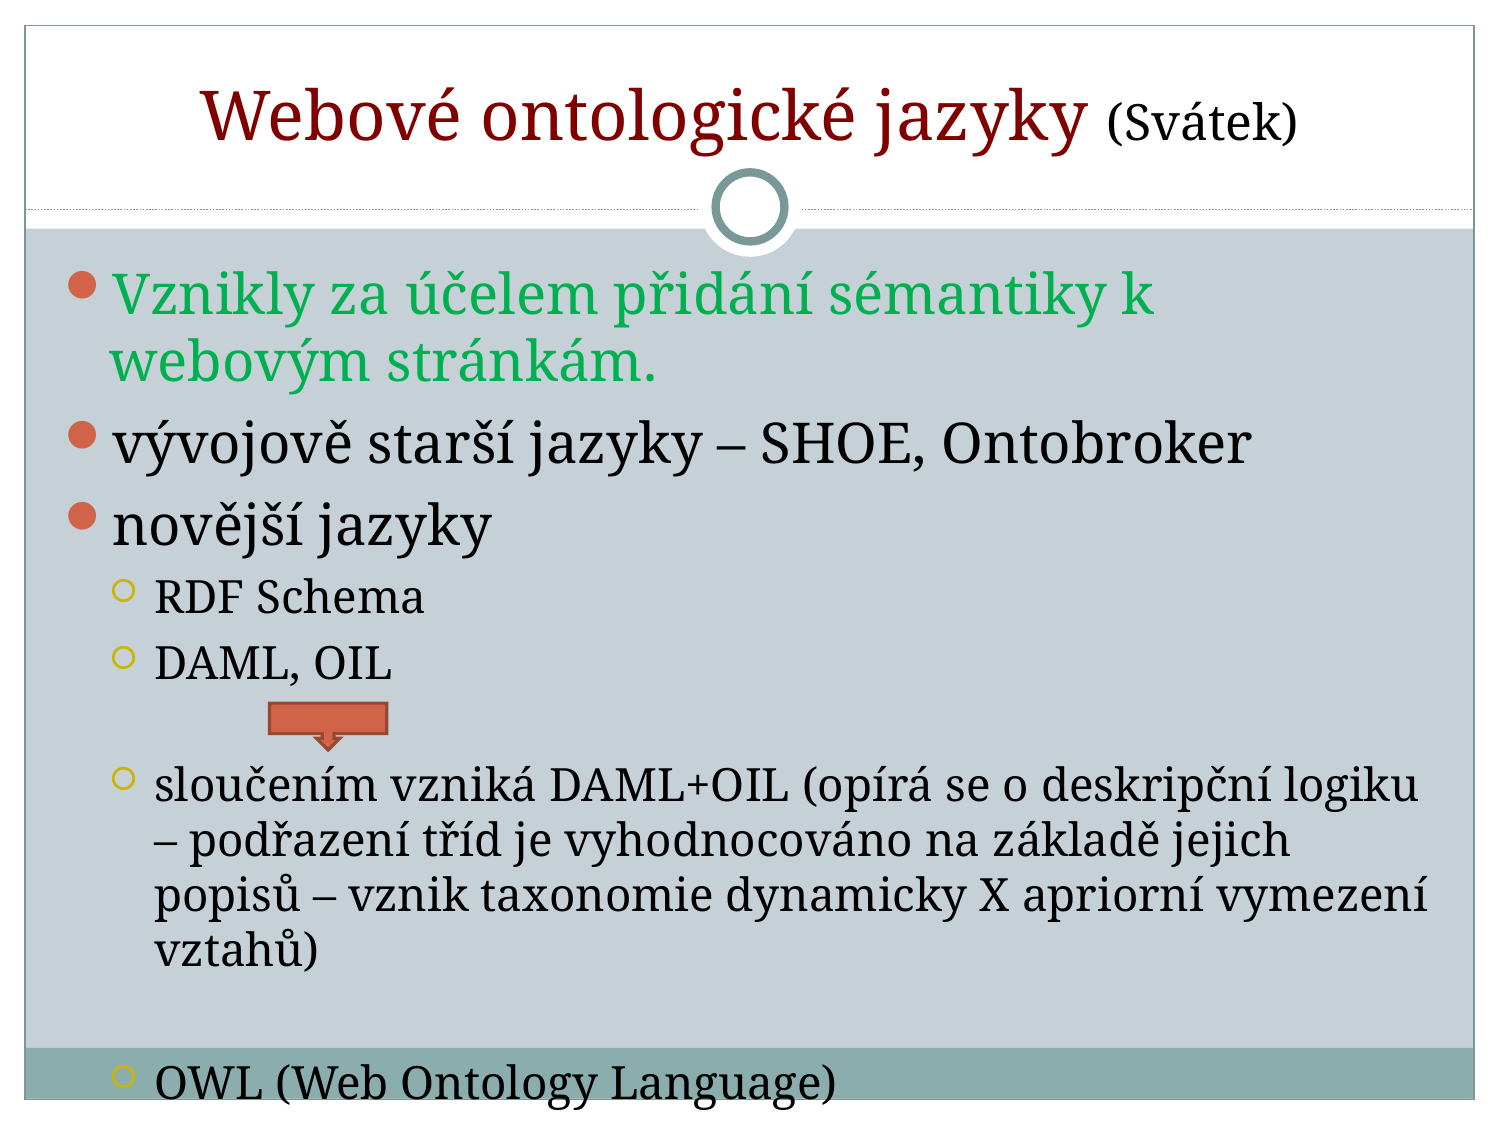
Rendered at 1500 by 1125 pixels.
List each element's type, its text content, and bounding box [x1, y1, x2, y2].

list Vznikly za účelem přidání sémantiky k webovým stránkám. vývojově starší jazyky – SHOE, Ontobroker novější jazyky RDF Schema DAML, OIL sloučením vzniká DAML+OIL (opírá se o deskripční logiku – podřazení tříd je vyhodnocováno na základě jejich popisů – vznik taxonomie dynamicky X apriorní vymezení vztahů) OWL (Web Ontology Language) [49, 250, 1445, 1067]
text_box [269, 703, 387, 751]
title Webové ontologické jazyky (Svátek) [49, 37, 1450, 162]
